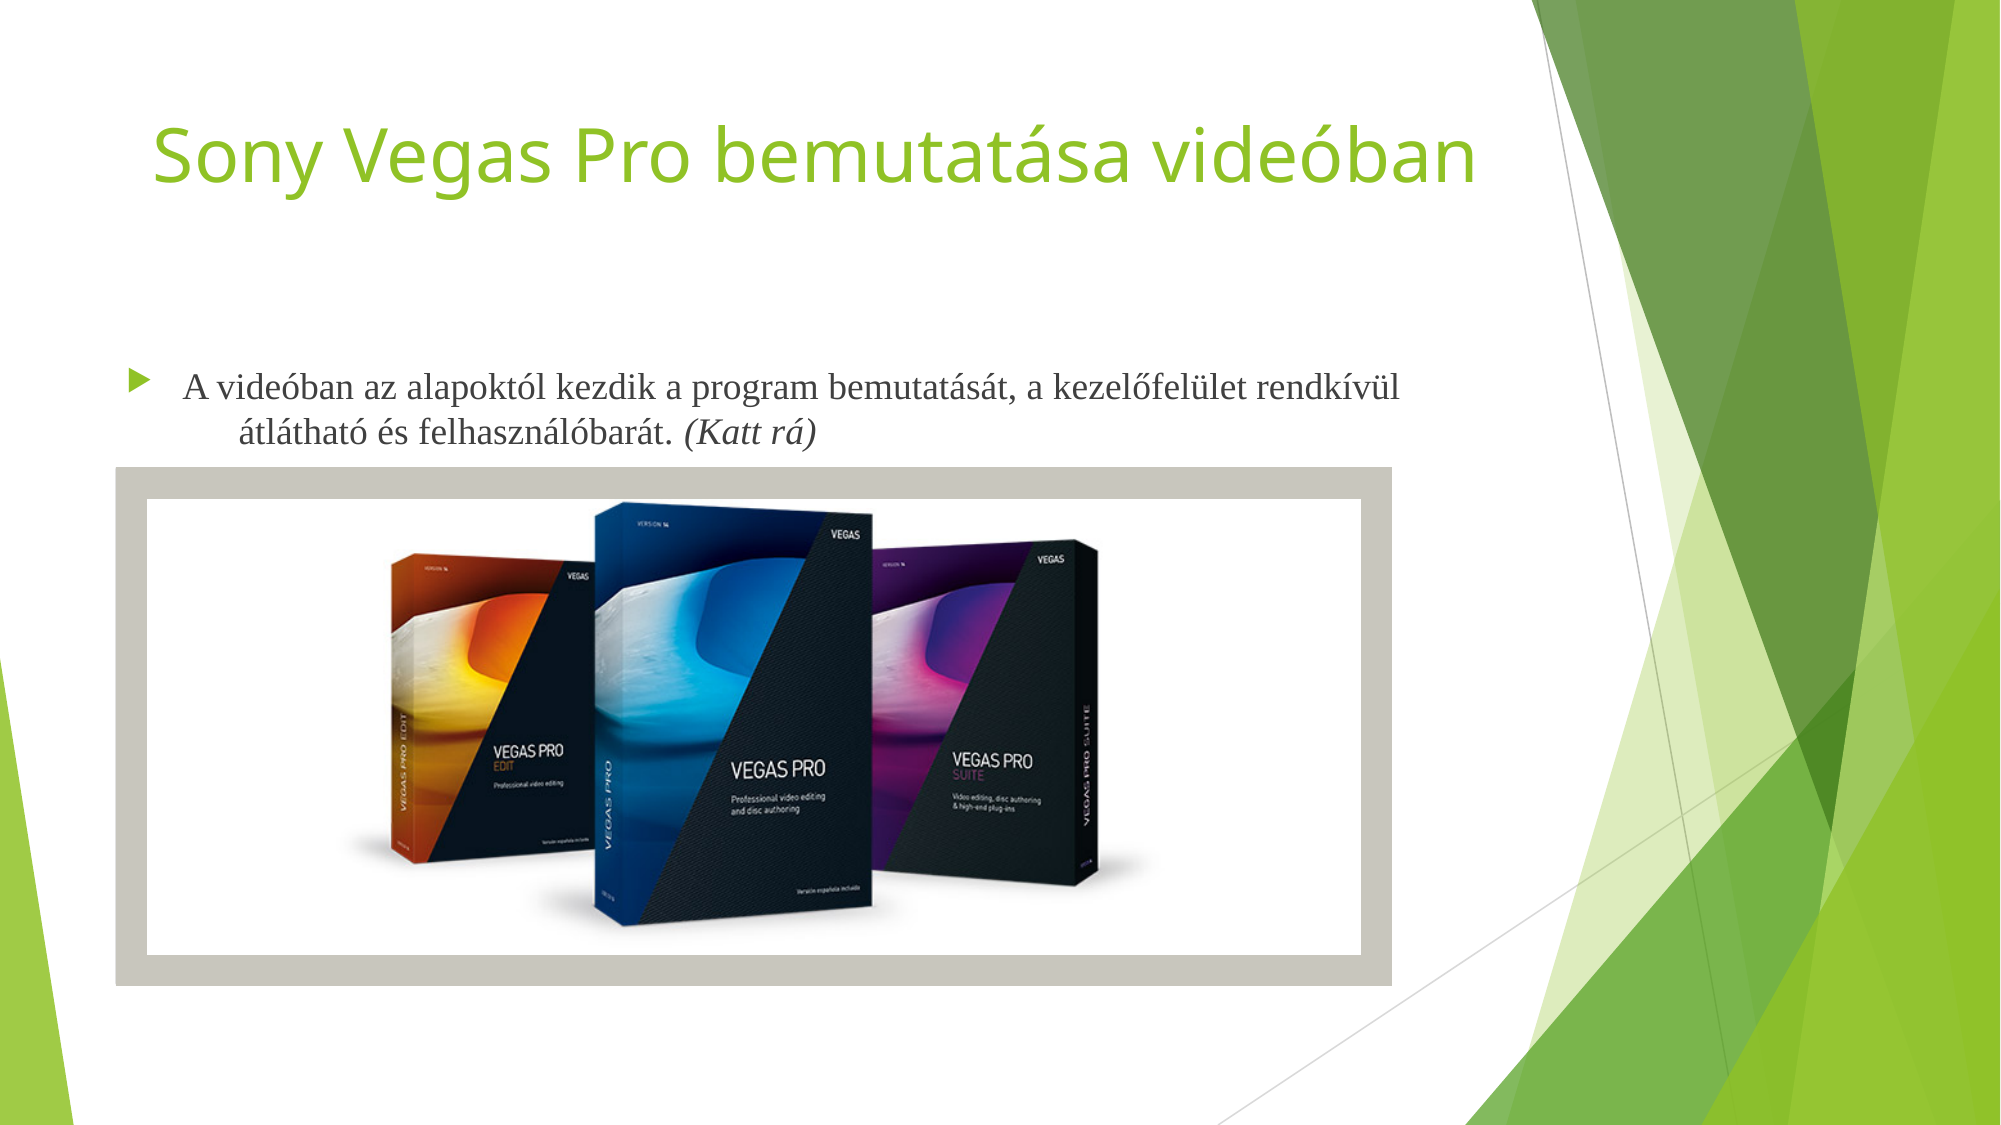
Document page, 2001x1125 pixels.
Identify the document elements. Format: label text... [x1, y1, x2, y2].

list A videóban az alapoktól kezdik a program bemutatását, a kezelőfelület rendkívül átlátható és felhasználóbarát. (Katt rá) [111, 354, 1522, 470]
picture [147, 498, 1361, 955]
title Sony Vegas Pro bemutatása videóban [111, 99, 1522, 224]
